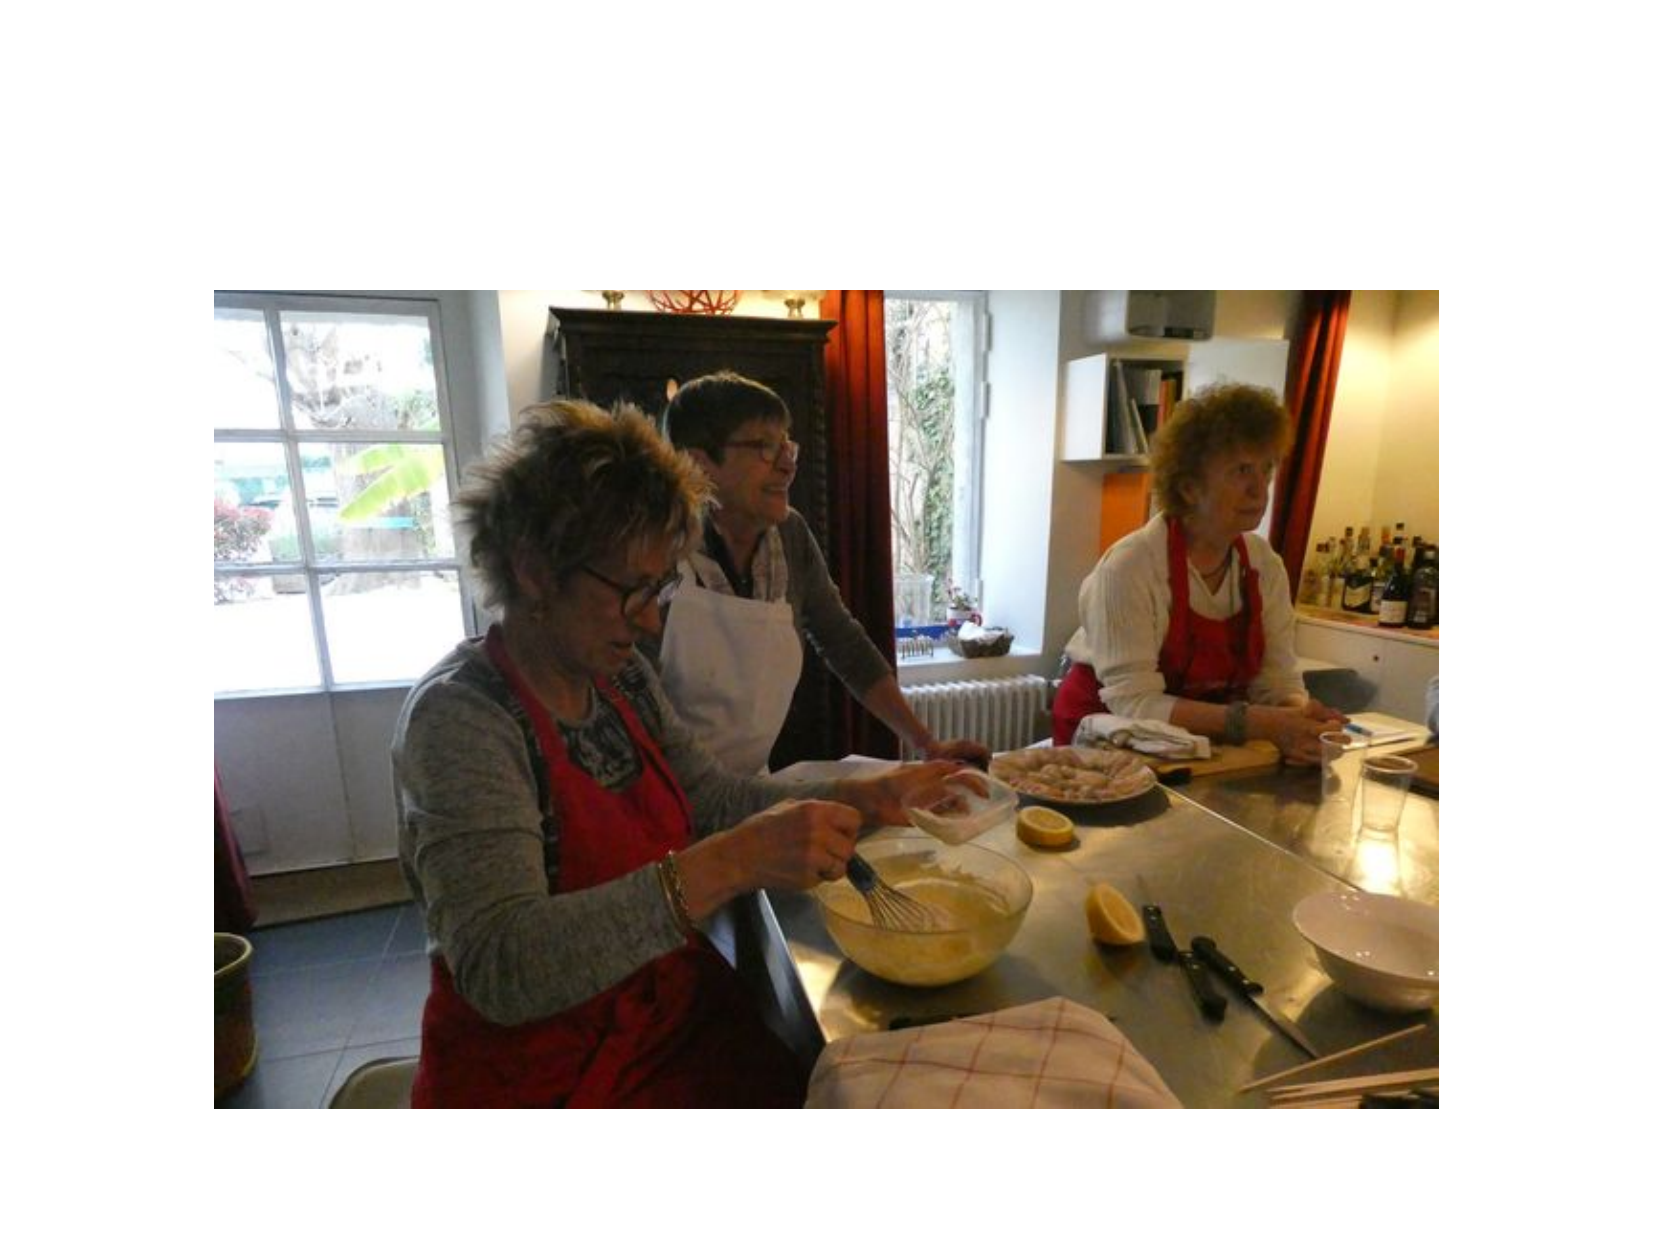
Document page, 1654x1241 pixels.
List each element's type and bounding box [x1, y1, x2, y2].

picture [214, 290, 1439, 1109]
